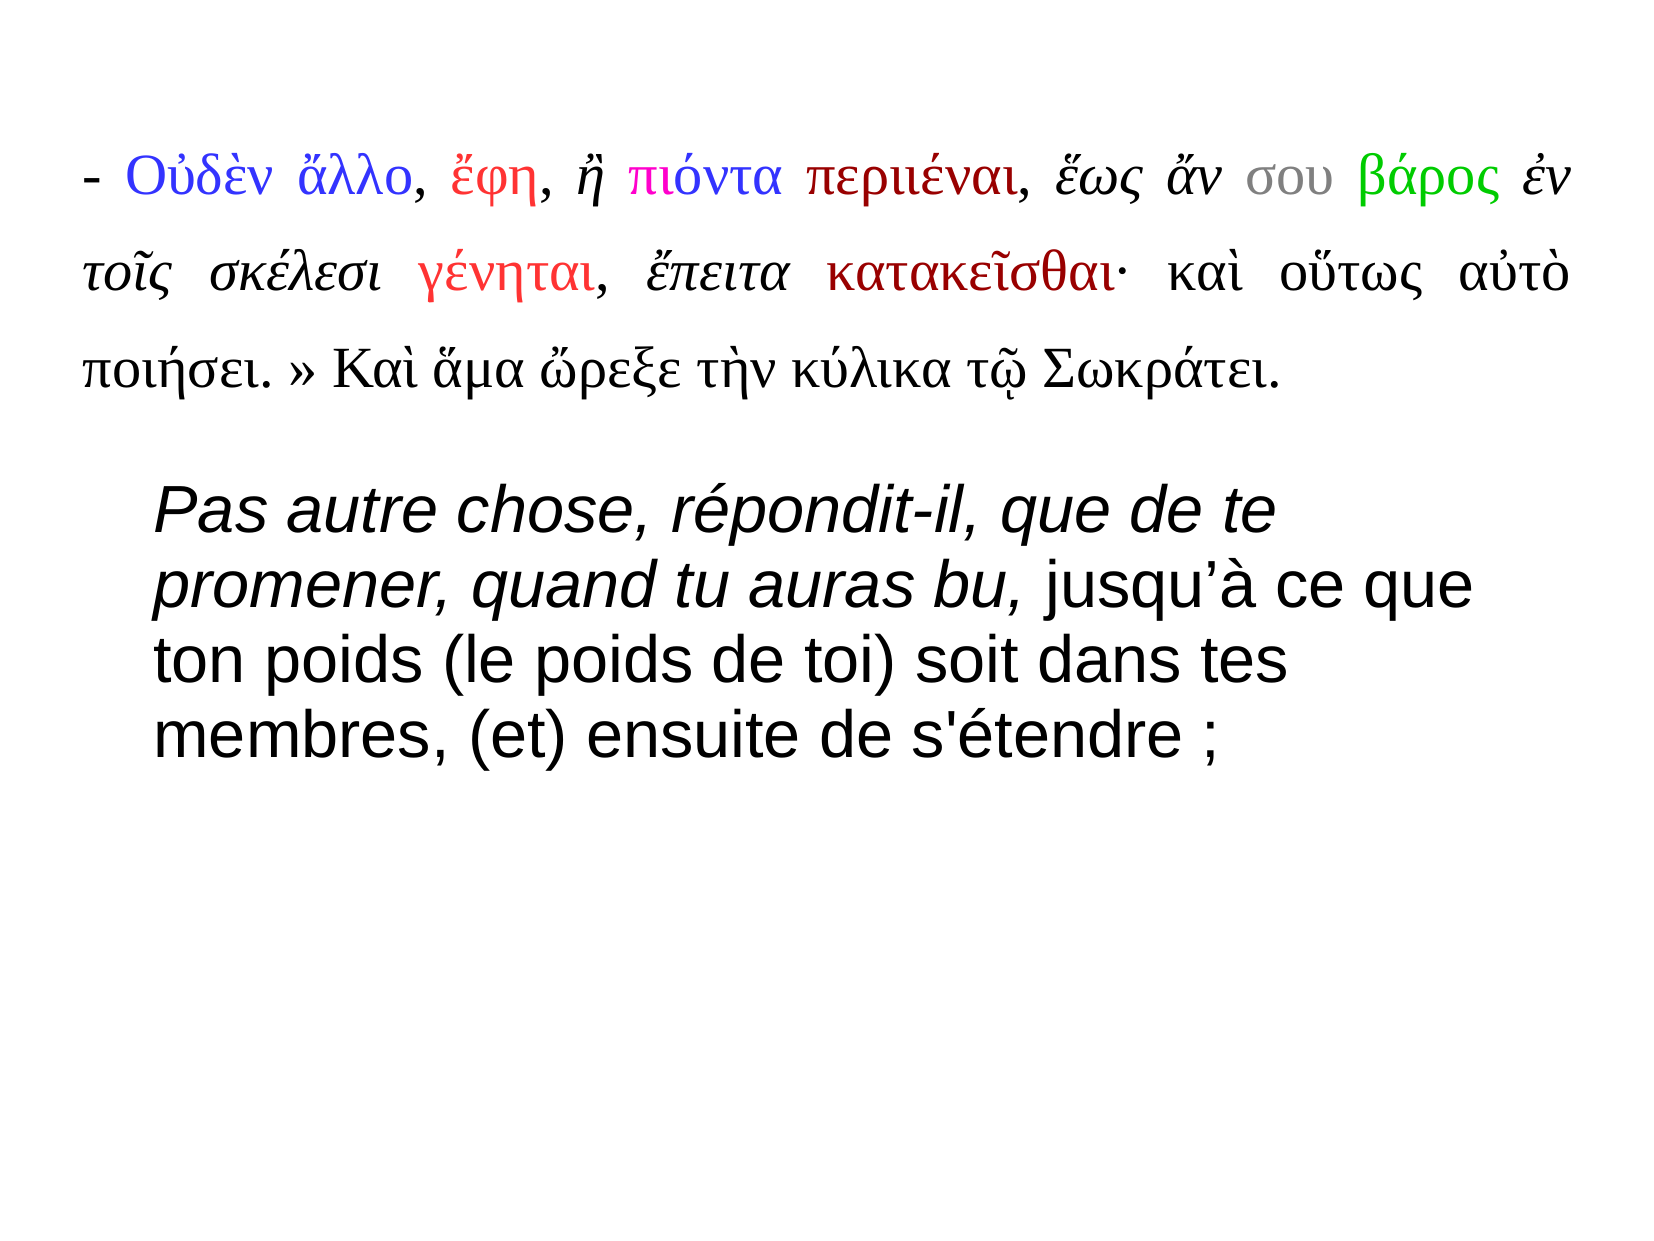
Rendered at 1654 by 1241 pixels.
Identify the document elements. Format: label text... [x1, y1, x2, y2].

title - Οὐδὲν ἄλλο, ἔφη, ἢ πιόντα περιιέναι, ἕως ἄν σου βάρος ἐν τοῖς σκέλεσι γένηται, ἔπειτα κατακεῖσθαι· καὶ οὕτως αὐτὸ ποιήσει. » Καὶ ἅμα ὤρεξε τὴν κύλικα τῷ Σωκράτει. [82, 49, 1571, 461]
list Pas autre chose, répondit-il, que de te promener, quand tu auras bu, jusqu’à ce que ton poids (le poids de toi) soit dans tes membres, (et) ensuite de s'étendre ; [82, 472, 1571, 1109]
